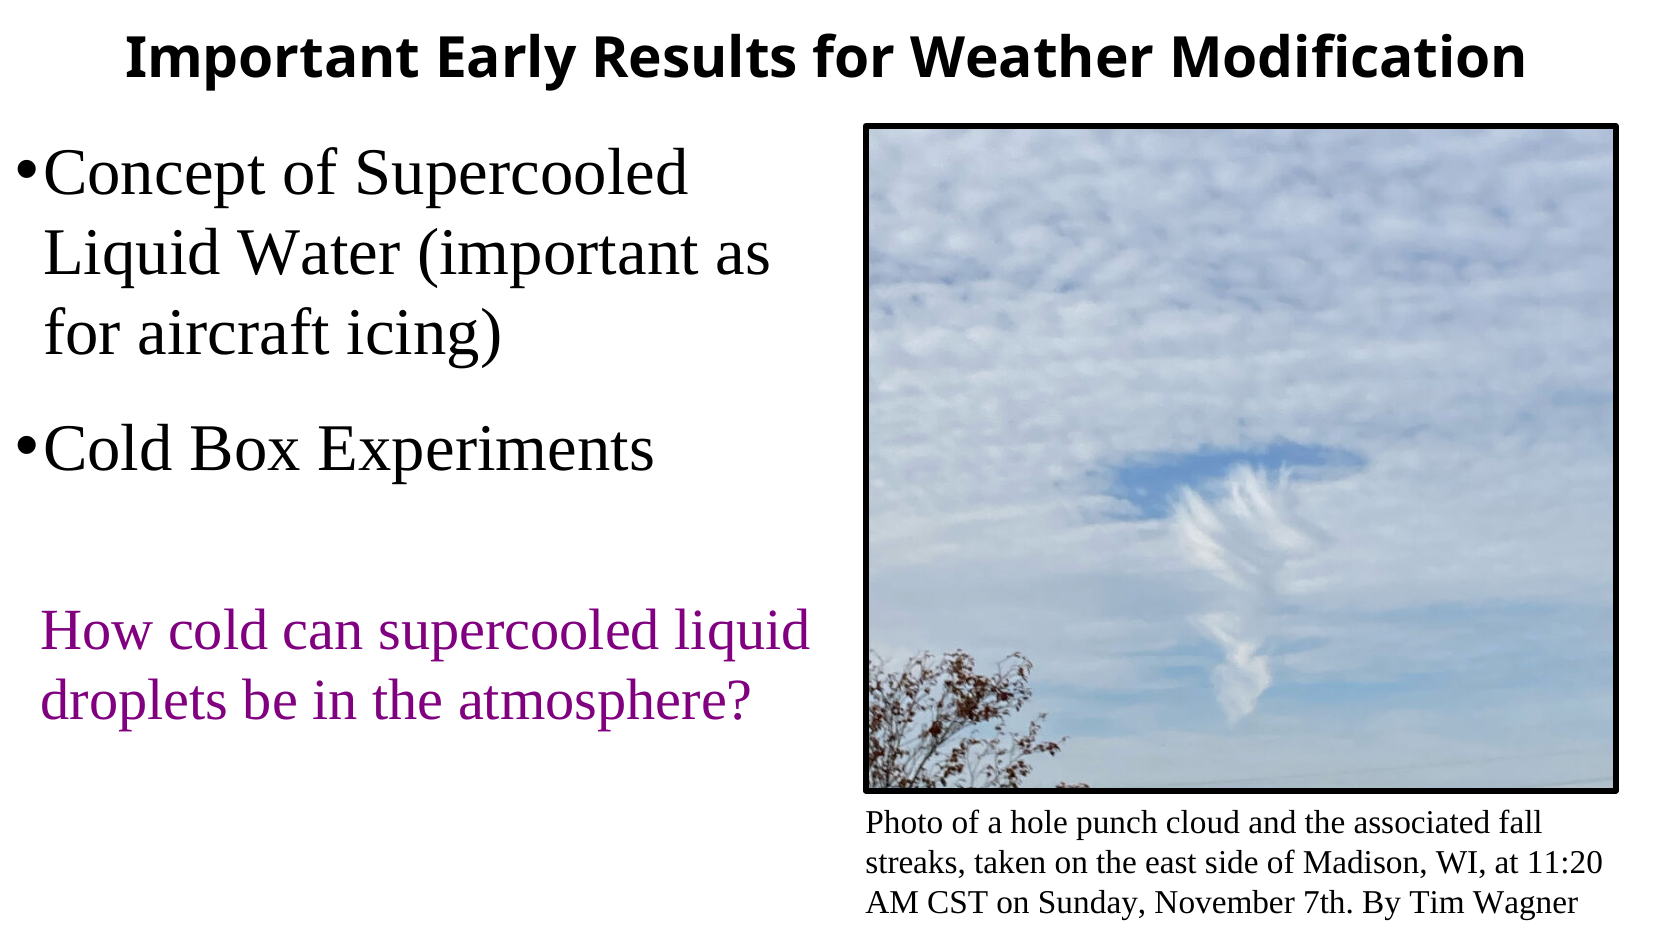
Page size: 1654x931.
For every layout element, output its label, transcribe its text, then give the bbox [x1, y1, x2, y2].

title Important Early Results for Weather Modification [0, 25, 1654, 93]
list Concept of Supercooled Liquid Water (important as for aircraft icing) Cold Box Experiments [0, 120, 826, 526]
text_box How cold can supercooled liquid droplets be in the atmosphere? [25, 584, 845, 809]
picture [868, 128, 1613, 788]
text_box Photo of a hole punch cloud and the associated fall streaks, taken on the east side of Madison, WI, at 11:20 AM CST on Sunday, November 7th. By Tim Wagner [850, 793, 1632, 928]
